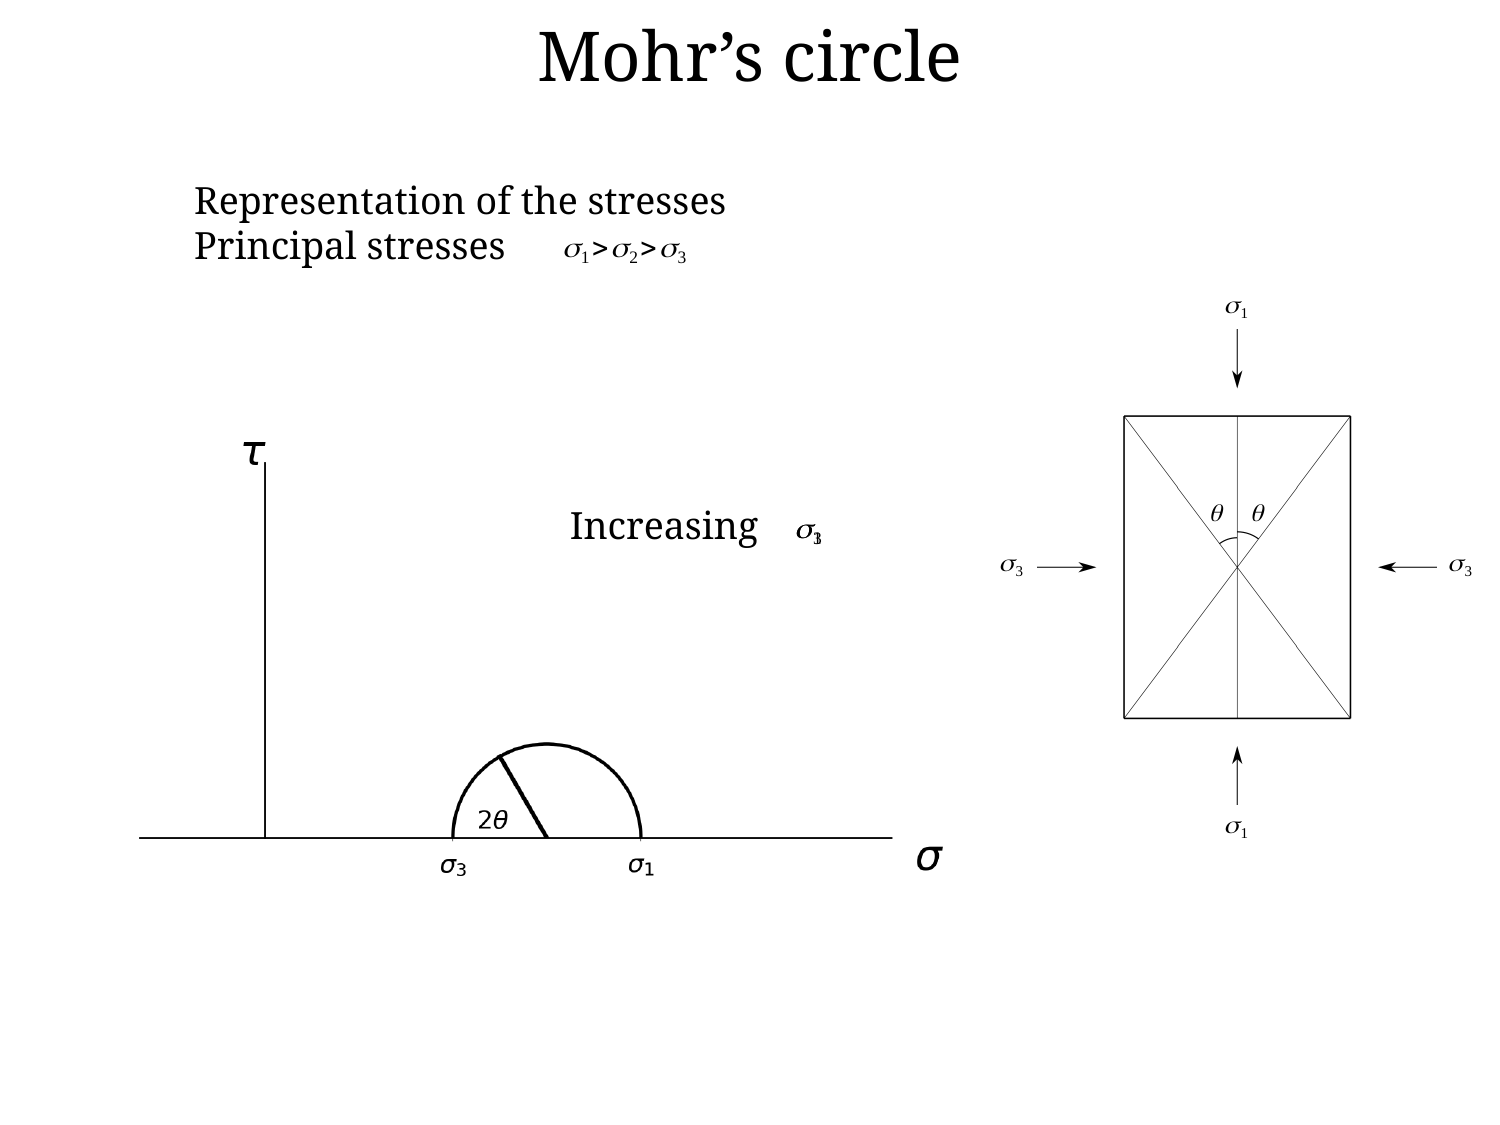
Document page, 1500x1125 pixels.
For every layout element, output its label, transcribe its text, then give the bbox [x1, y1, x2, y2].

picture [1037, 329, 1437, 805]
text_box Representation of the stresses Principal stresses [179, 169, 1390, 275]
chart [1217, 299, 1254, 323]
chart [1217, 819, 1254, 843]
chart [992, 557, 1030, 580]
chart [1441, 557, 1478, 580]
text_box Increasing [554, 495, 838, 555]
picture [15, 404, 991, 892]
title Mohr’s circle [0, 0, 1500, 120]
chart [1243, 502, 1269, 523]
chart [788, 522, 829, 549]
chart [1202, 502, 1228, 523]
